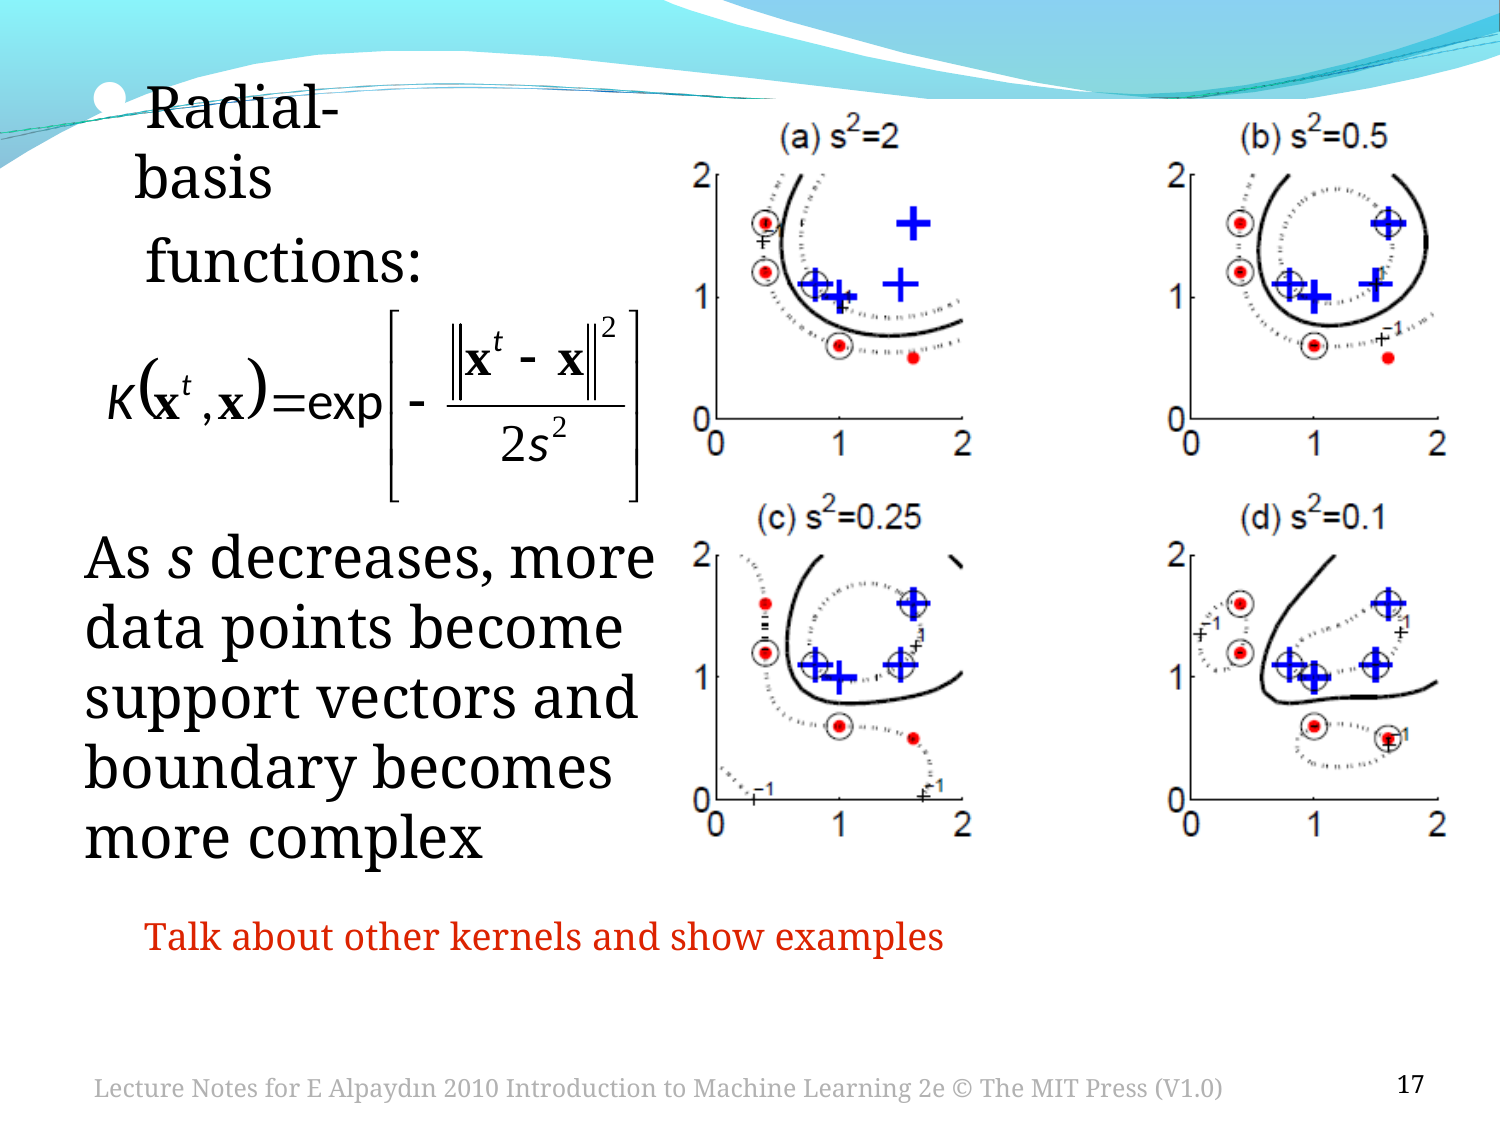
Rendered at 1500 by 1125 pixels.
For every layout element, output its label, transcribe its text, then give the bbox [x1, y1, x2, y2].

text_box Talk about other kernels and show examples [129, 905, 1395, 966]
picture [0, 33, 1500, 847]
text_box Lecture Notes for E Alpaydın 2010 Introduction to Machine Learning 2e © The MIT Press (V1.0) [93, 1042, 1254, 1103]
chart [99, 299, 658, 512]
text_box <number> [1299, 1042, 1426, 1103]
text_box Radial-basis functions: [74, 62, 475, 250]
text_box As s decreases, more data points become support vectors and boundary becomes more complex [70, 512, 673, 878]
